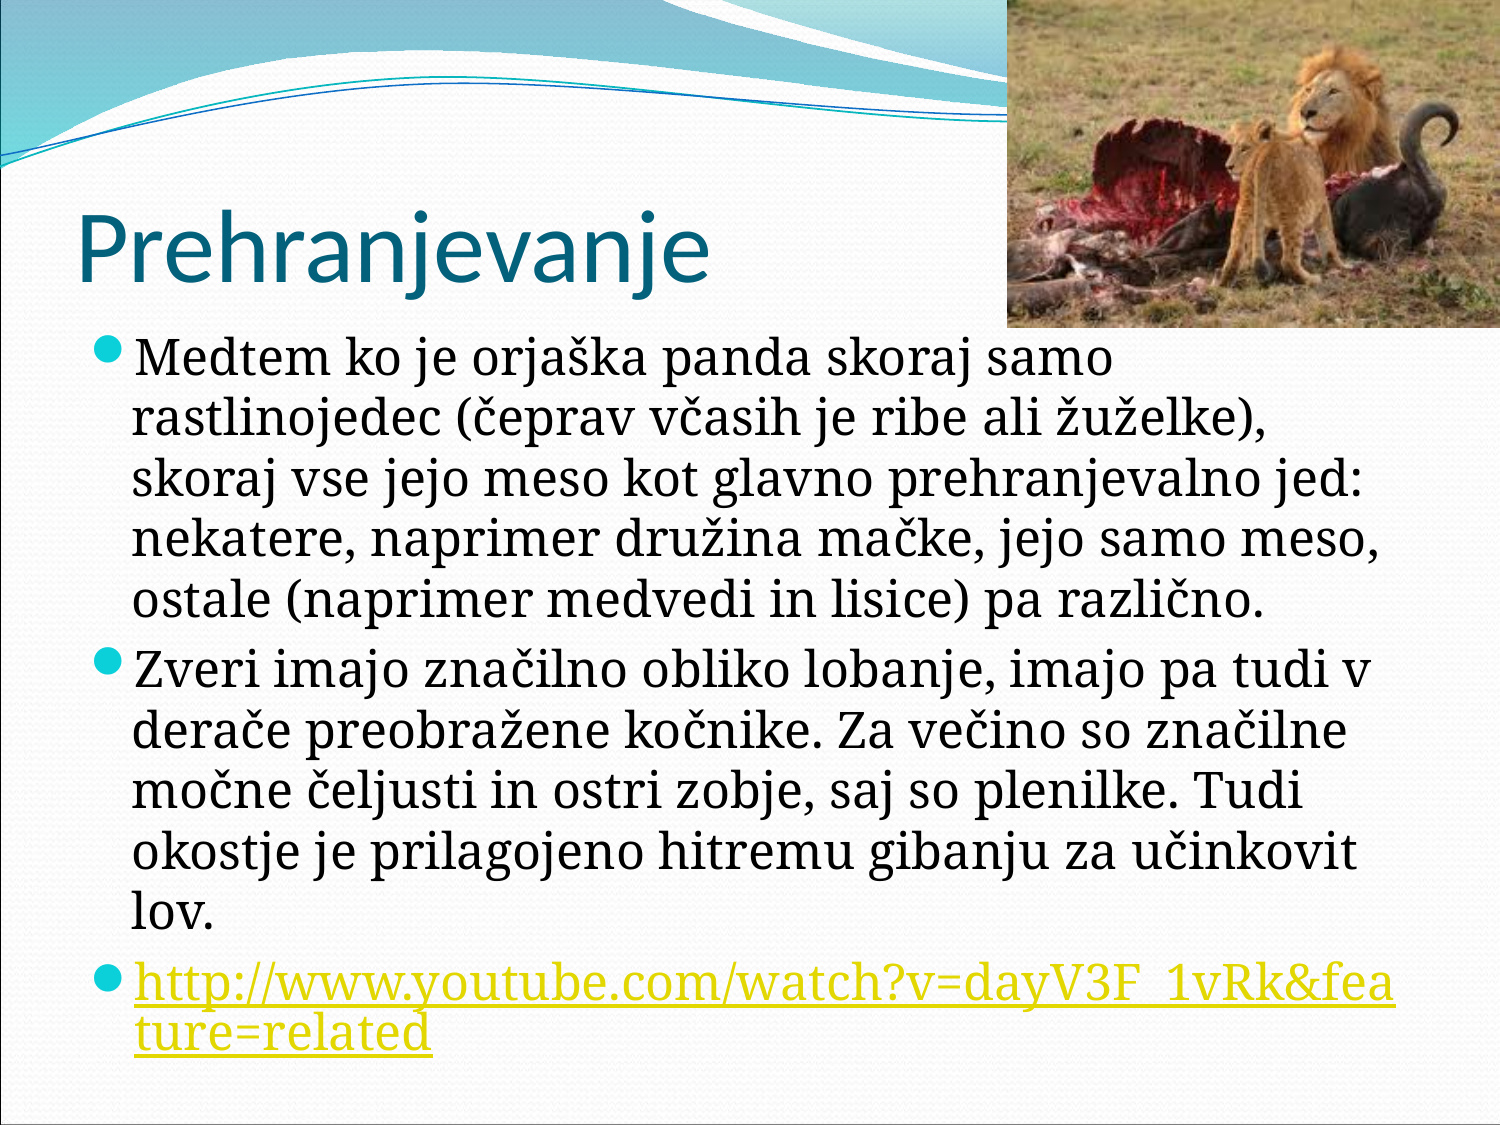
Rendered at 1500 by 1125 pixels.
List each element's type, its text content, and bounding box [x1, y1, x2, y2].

picture [24, 147, 49, 156]
title Prehranjevanje [75, 115, 1007, 304]
picture [176, 78, 582, 115]
picture [0, 0, 1500, 1125]
list Medtem ko je orjaška panda skoraj samo rastlinojedec (čeprav včasih je ribe ali žuželke), skoraj vse jejo meso kot glavno prehranjevalno jed: nekatere, naprimer družina mačke, jejo samo meso, ostale (naprimer medvedi in lisice) pa različno. Zveri imajo značilno obliko lobanje, imajo pa tudi v derače preobražene kočnike. Za večino so značilne močne čeljusti in ostri zobje, saj so plenilke. Tudi okostje je prilagojeno hitremu gibanju za učinkovit lov. http://www.youtube.com/watch?v=dayV3F_1vRk&feature=related [75, 317, 1425, 1038]
picture [838, 109, 939, 115]
picture [195, 85, 860, 115]
